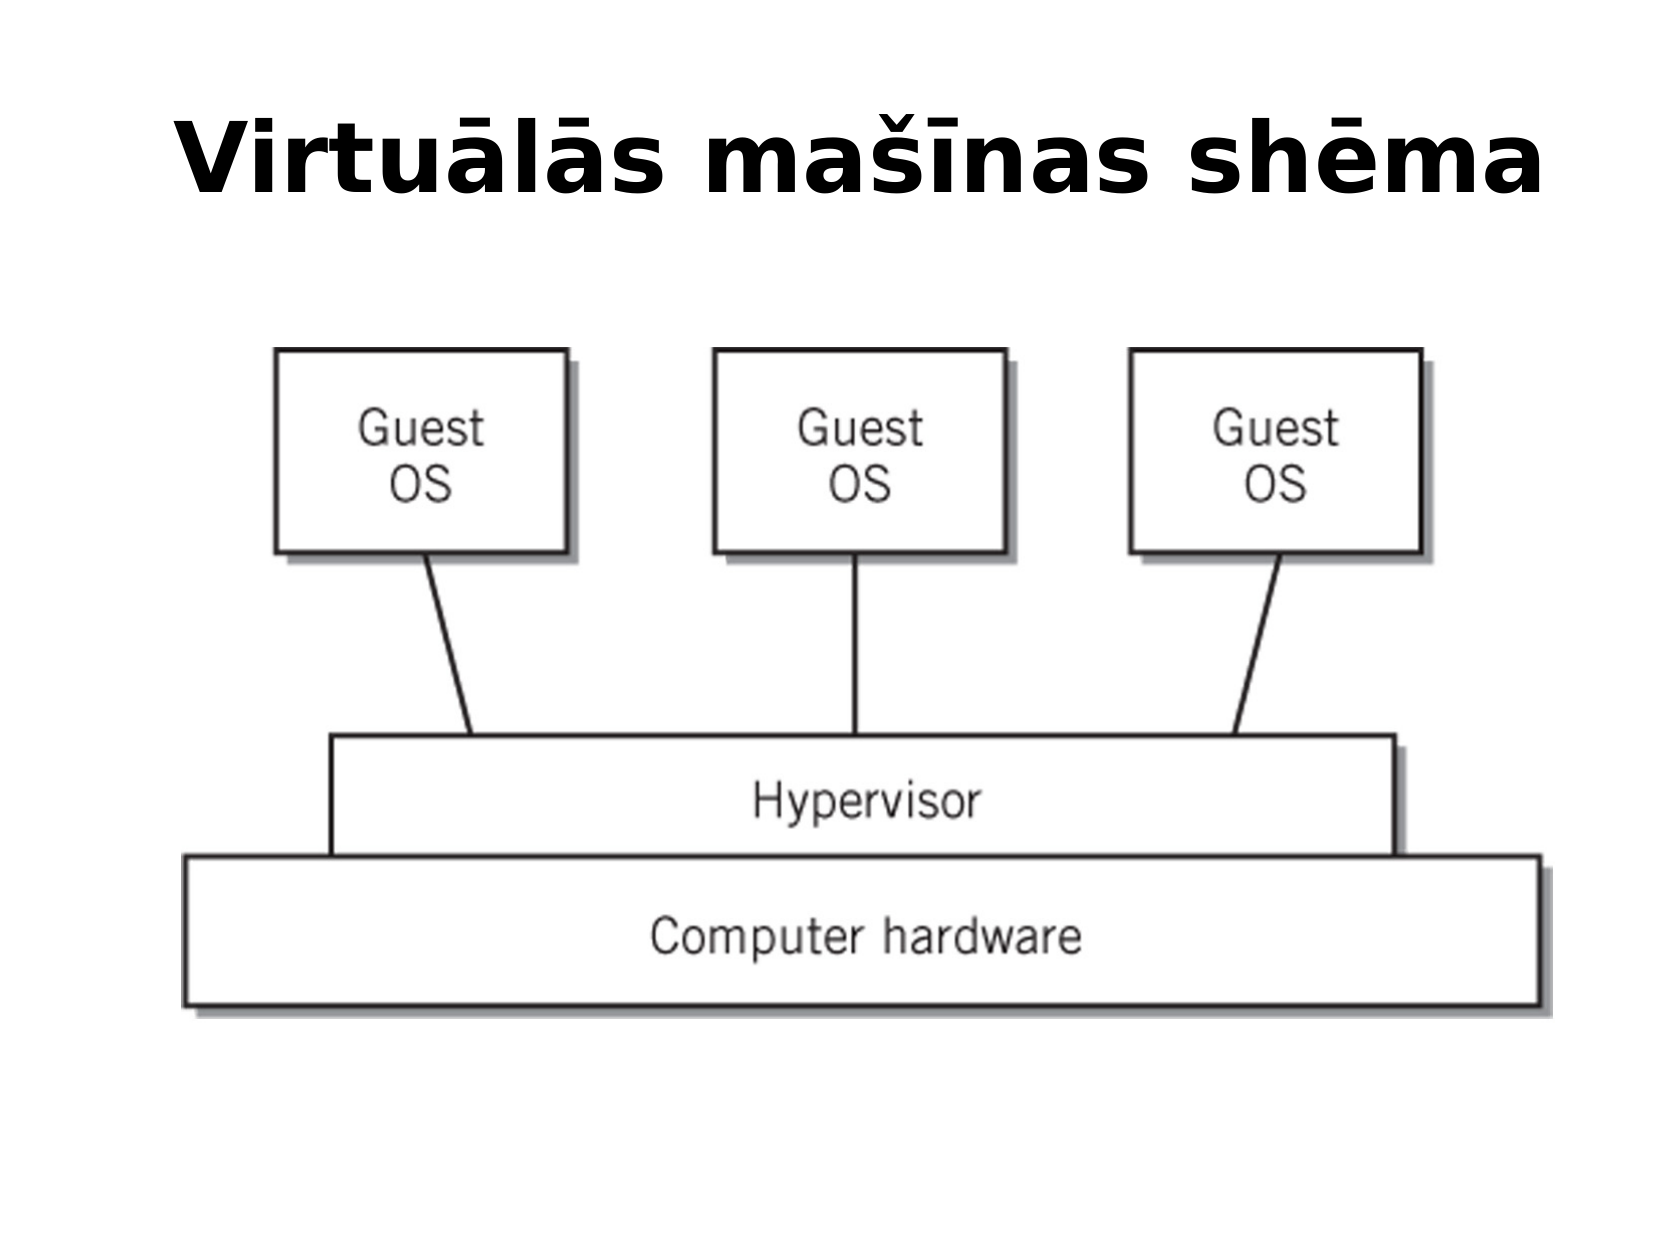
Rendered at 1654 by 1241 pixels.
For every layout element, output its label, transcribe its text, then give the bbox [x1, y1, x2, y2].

picture [165, 331, 1571, 1038]
title Virtuālās mašīnas shēma [137, 49, 1585, 257]
